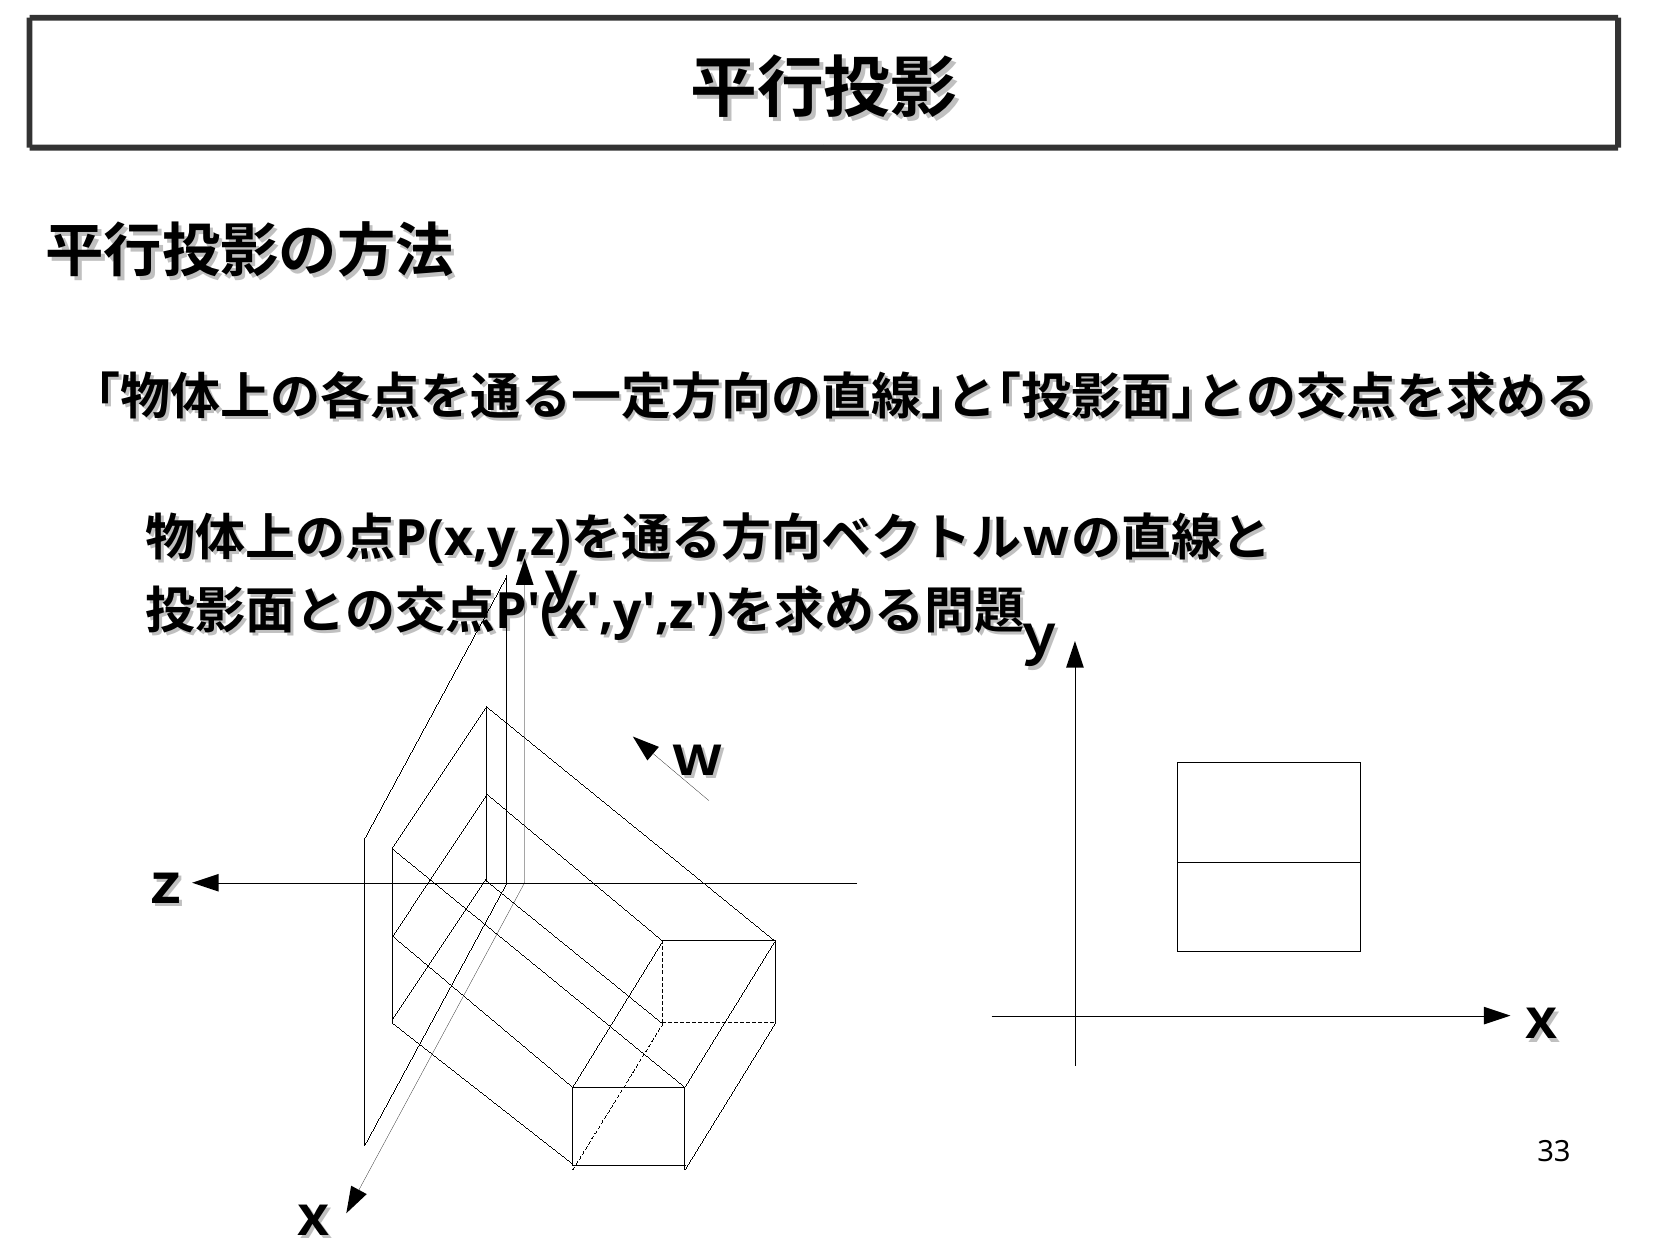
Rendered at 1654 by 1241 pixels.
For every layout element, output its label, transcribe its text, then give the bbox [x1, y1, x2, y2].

text_box 平行投影 [29, 17, 1619, 148]
text_box ｘ [1500, 968, 1595, 1073]
text_box ｗ [655, 704, 751, 810]
text_box ｚ [124, 832, 219, 937]
text_box ｙ [519, 585, 524, 636]
text_box 平行投影の方法 ｢物体上の各点を通る一定方向の直線｣と｢投影面｣との交点を求める 物体上の点P(x,y,z)を通る方向ベクトルｗの直線と 投影面との交点P'(x',y',z')を求める問題 [31, 197, 1485, 544]
text_box ｙ [519, 531, 615, 636]
text_box ｙ [998, 584, 1093, 689]
text_box ｘ [271, 1165, 367, 1241]
